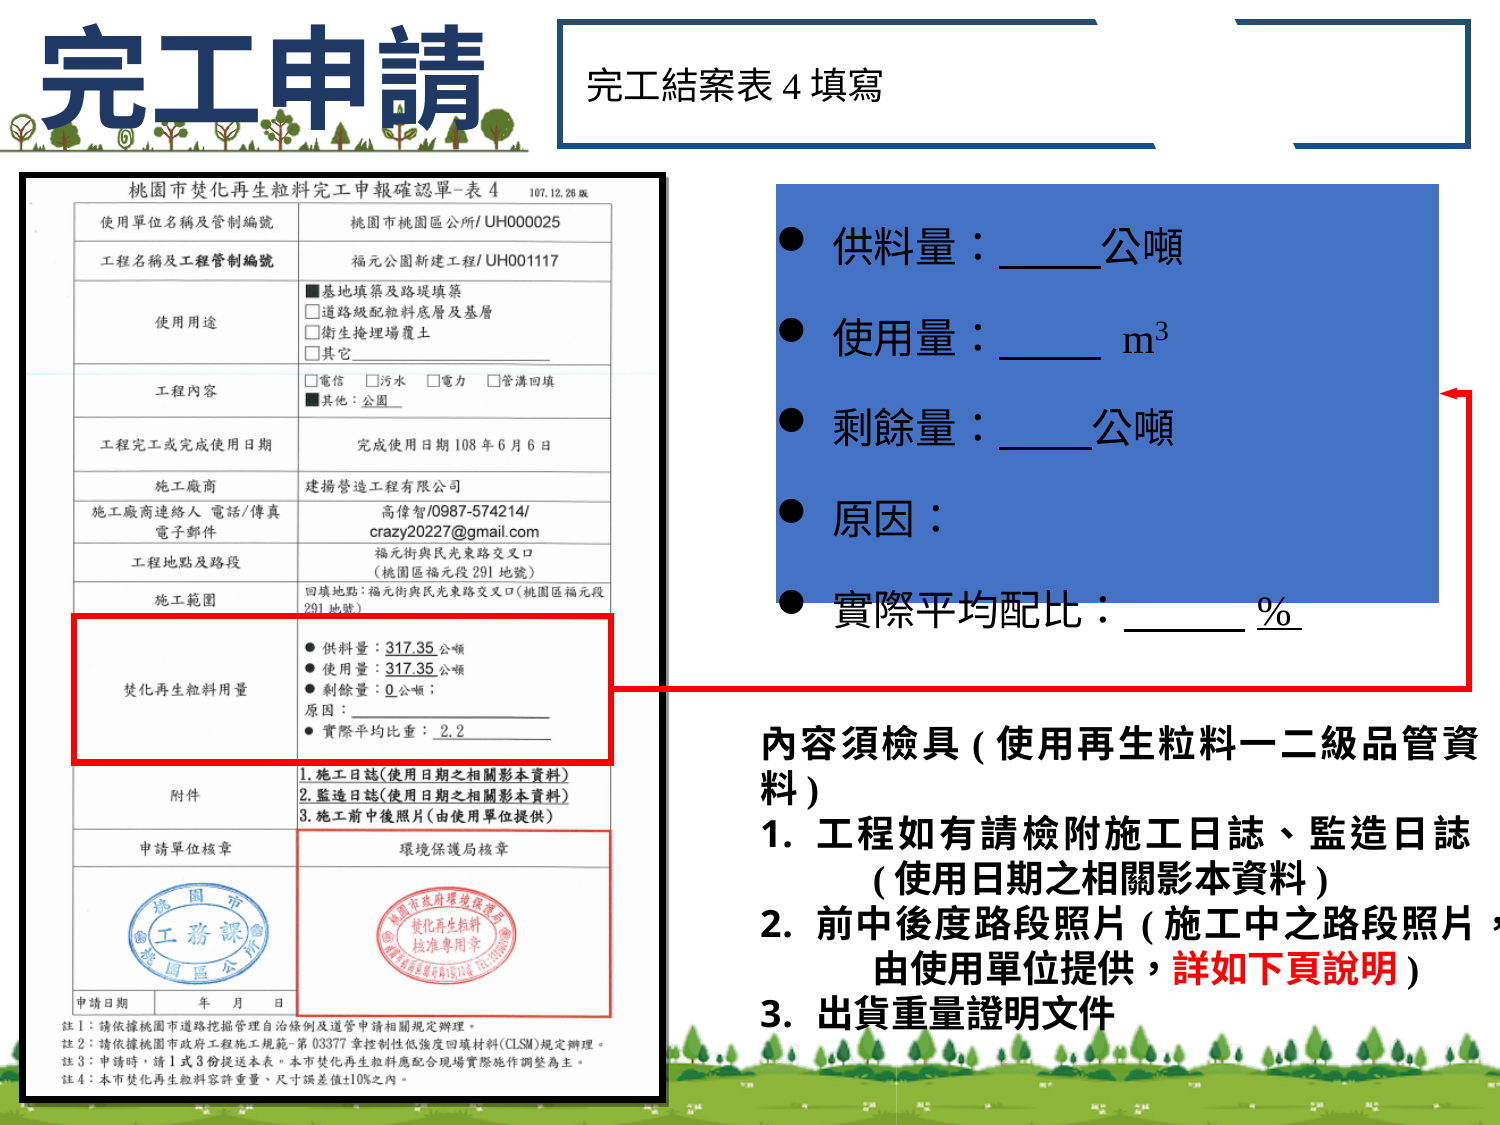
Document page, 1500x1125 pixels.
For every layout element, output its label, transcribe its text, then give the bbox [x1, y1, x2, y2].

picture [25, 178, 660, 1097]
text_box 完工結案表4填寫 [571, 55, 1469, 116]
text_box 完工申請 [23, 0, 503, 150]
text_box [1088, 4, 1252, 55]
text_box [1140, 116, 1303, 163]
table_header 供料量： 公噸 使用量： m3 剩餘量： 公噸 原因： 實際平均配比： % [776, 184, 1439, 603]
picture [0, 103, 547, 163]
text_box 內容須檢具(使用再生粒料一二級品管資料) 工程如有請檢附施工日誌、監造日誌(使用日期之相關影本資料) 前中後度路段照片(施工中之路段照片，由使用單位提供，詳如下頁說明) 出貨重量證明文件 [745, 712, 1495, 1043]
picture [0, 1021, 1500, 1125]
picture [77, 619, 608, 759]
